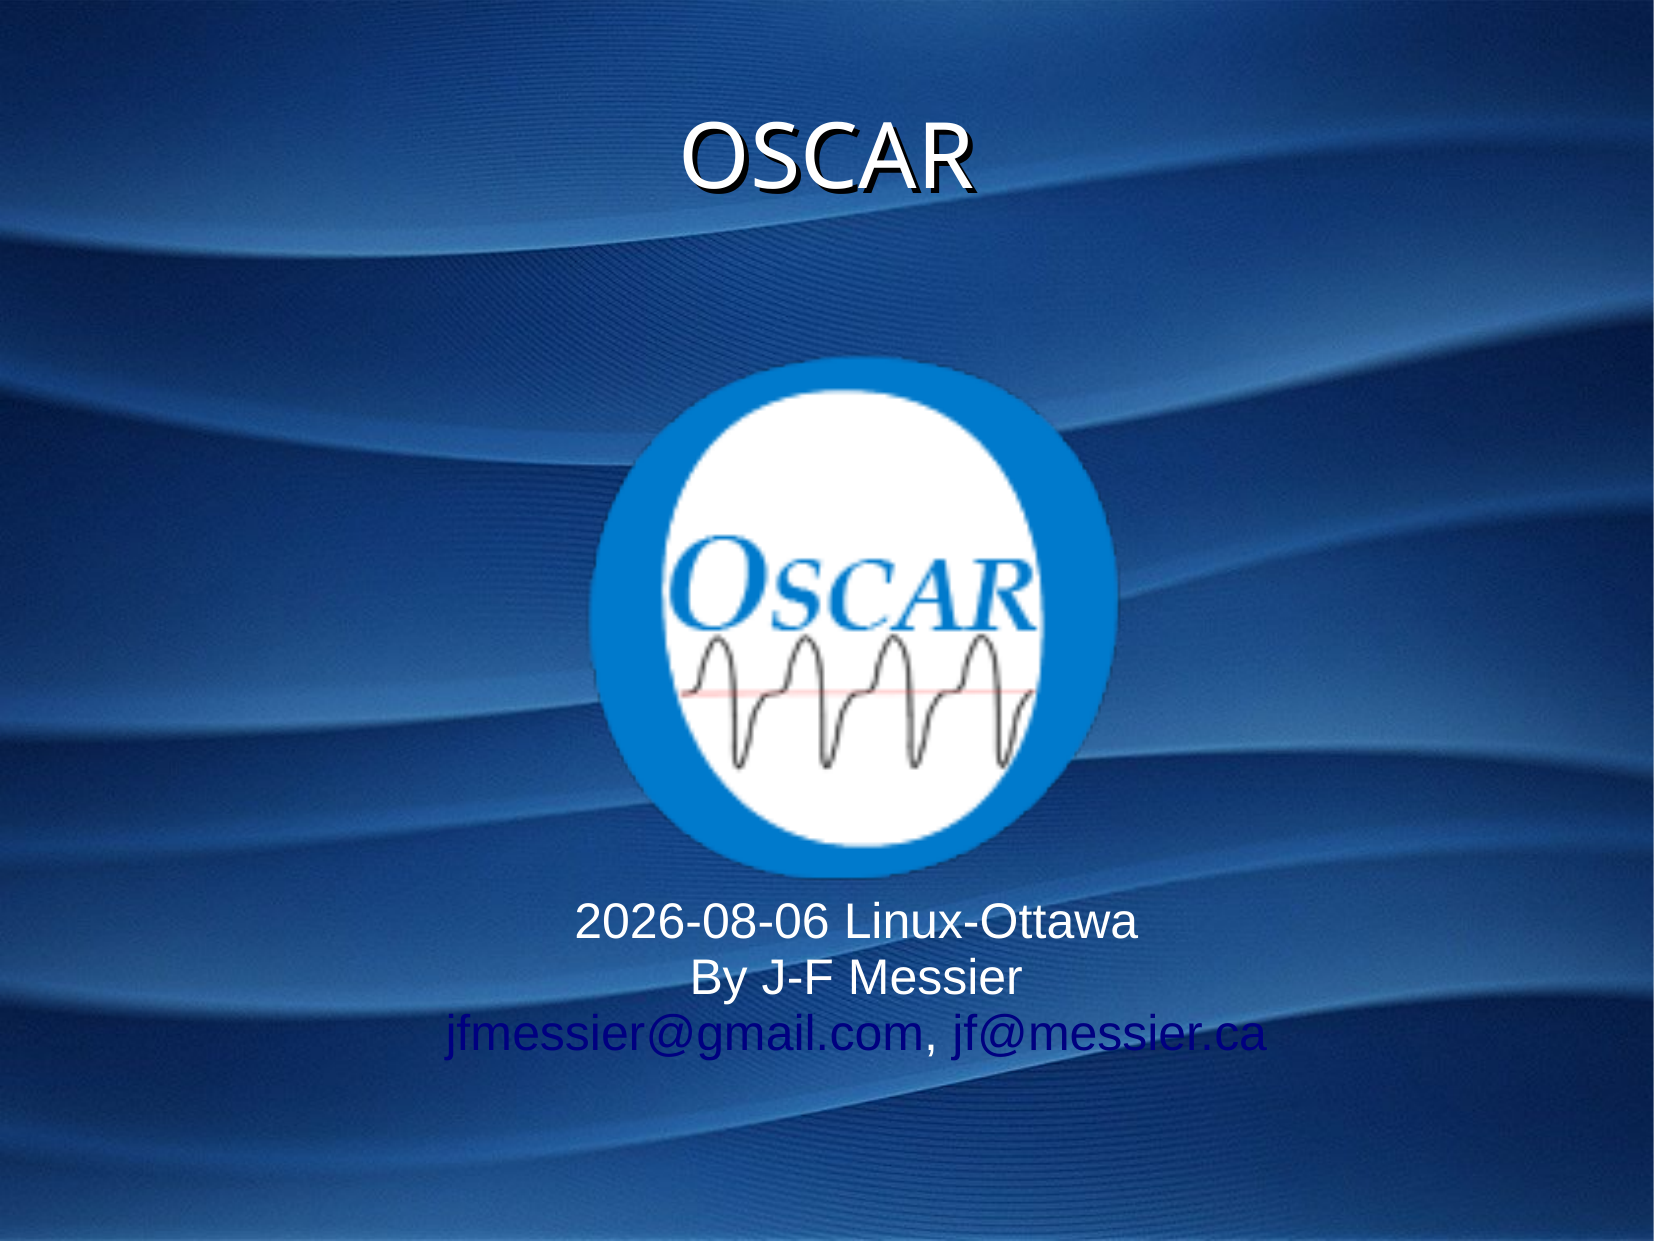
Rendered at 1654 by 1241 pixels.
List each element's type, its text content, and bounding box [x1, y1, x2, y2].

title OSCAR [82, 49, 1571, 257]
text_box 2026-08-06 Linux-Ottawa By J-F Messier jfmessier@gmail.com, jf@messier.ca [265, 885, 1447, 1211]
picture [0, 0, 1654, 1241]
